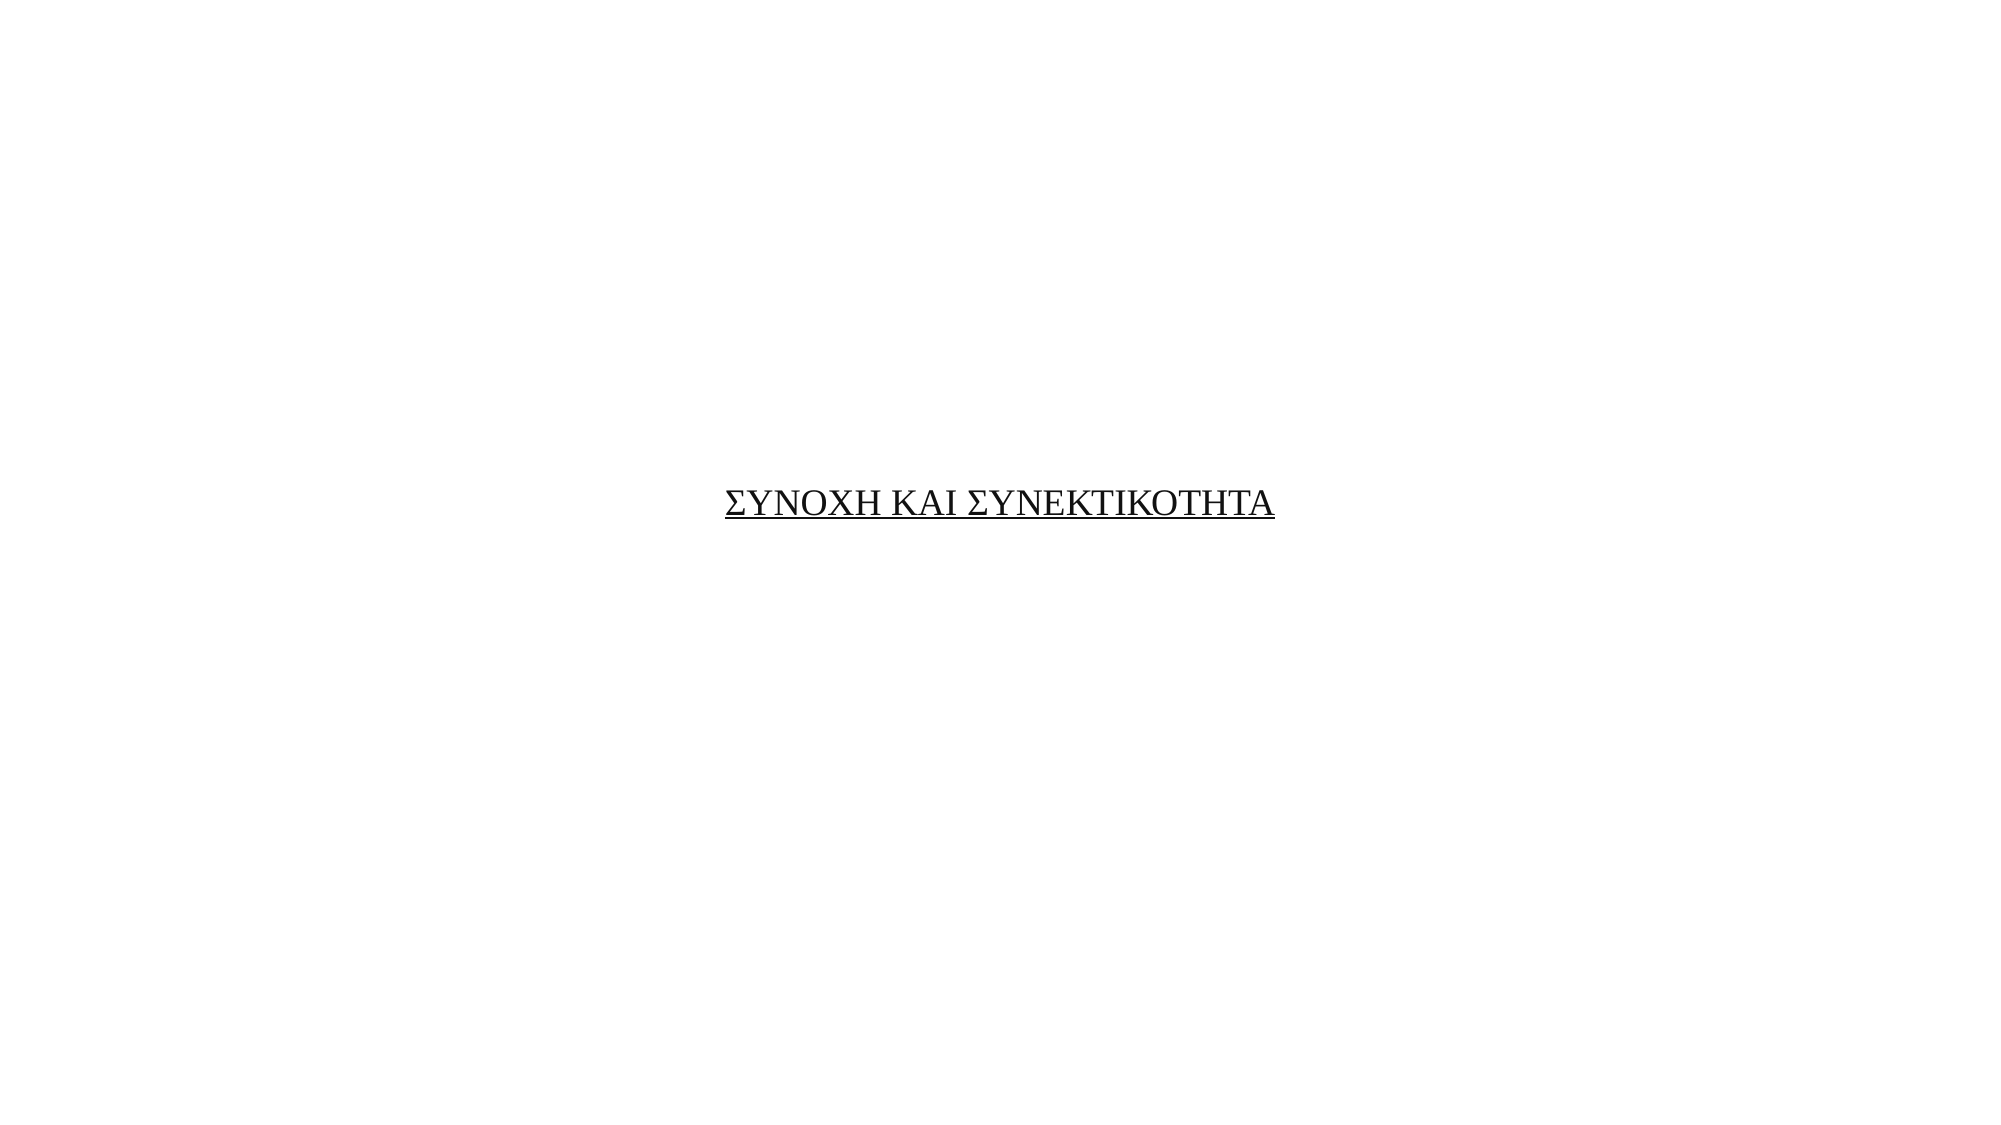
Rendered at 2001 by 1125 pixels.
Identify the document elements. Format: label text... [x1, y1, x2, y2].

title ΣΥΝΟΧΗ ΚΑΙ ΣΥΝΕΚΤΙΚΟΤΗΤΑ [249, 184, 1750, 576]
